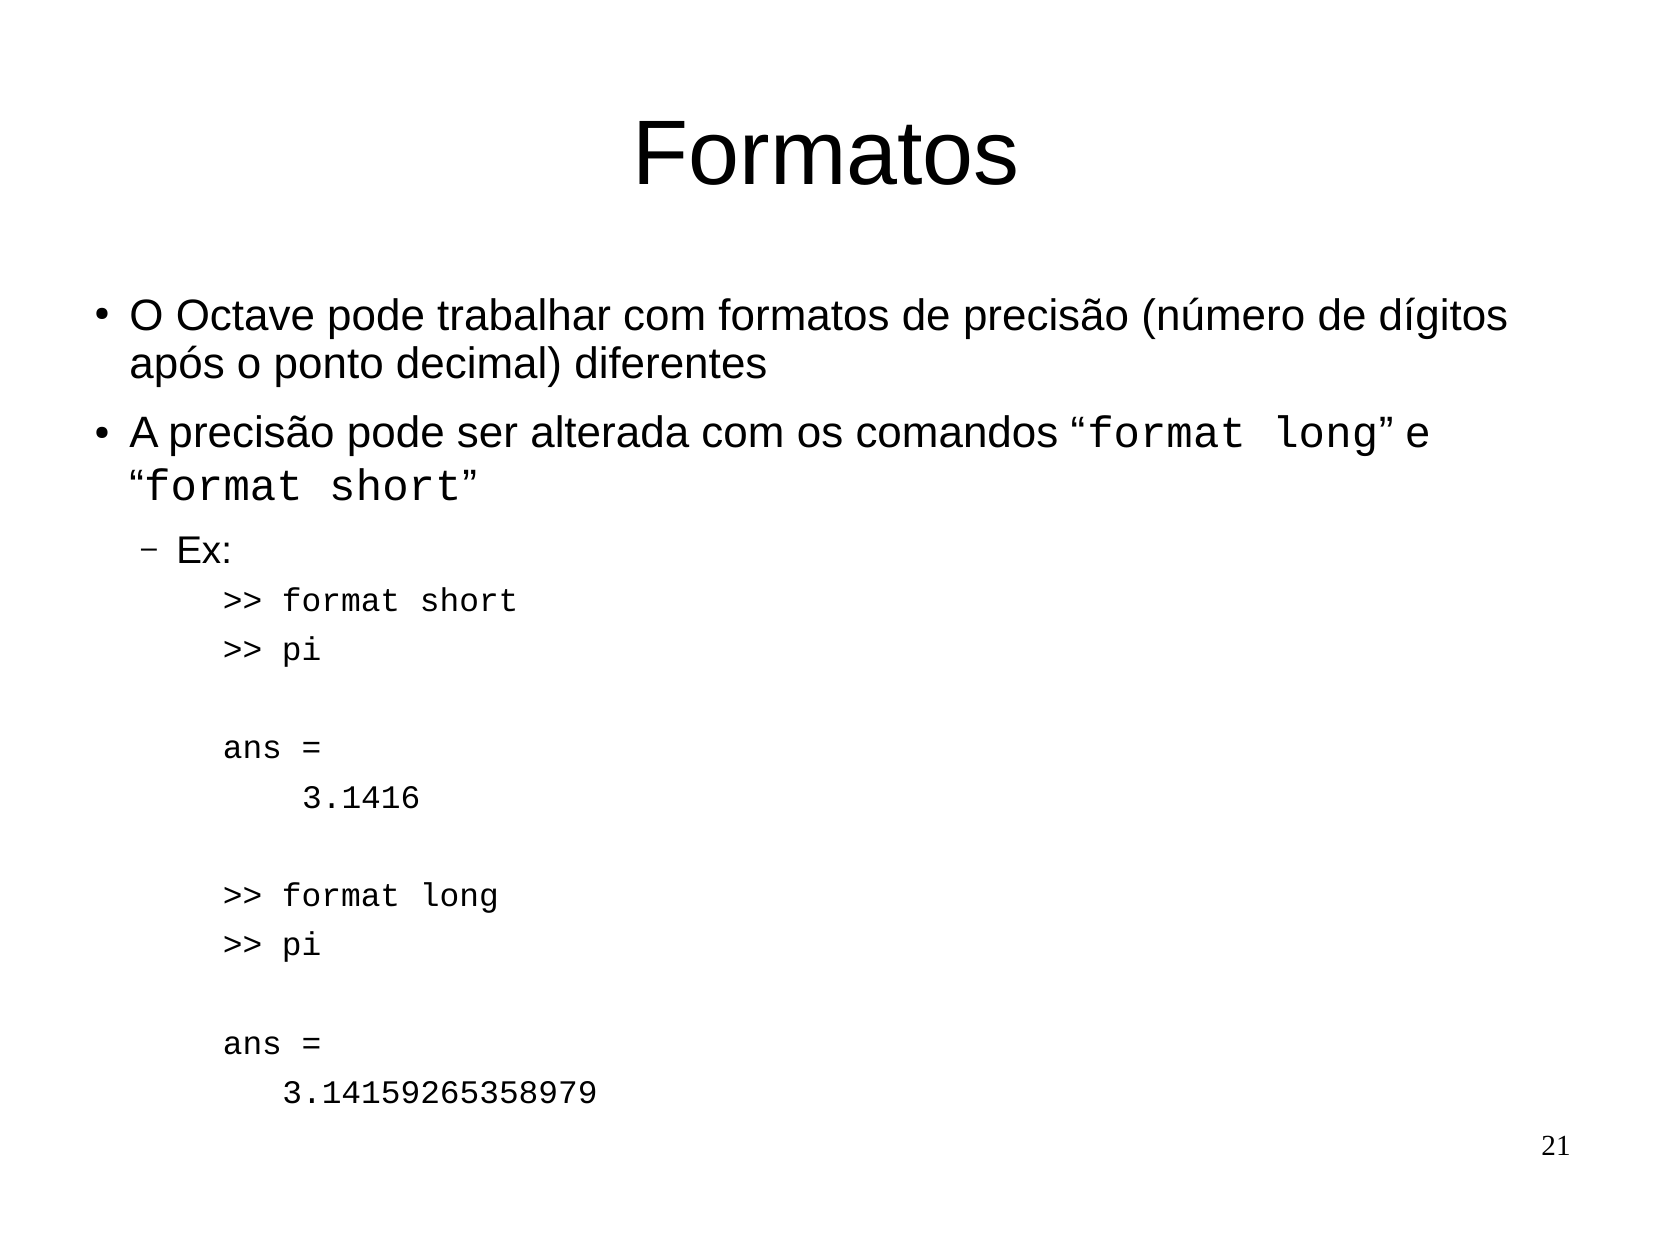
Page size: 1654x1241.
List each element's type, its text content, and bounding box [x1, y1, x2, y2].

list O Octave pode trabalhar com formatos de precisão (número de dígitos após o ponto decimal) diferentes A precisão pode ser alterada com os comandos “format long” e “format short” Ex: >> format short >> pi ans = 3.1416 >> format long >> pi ans = 3.14159265358979 [82, 290, 1571, 1123]
title Formatos [82, 49, 1571, 257]
